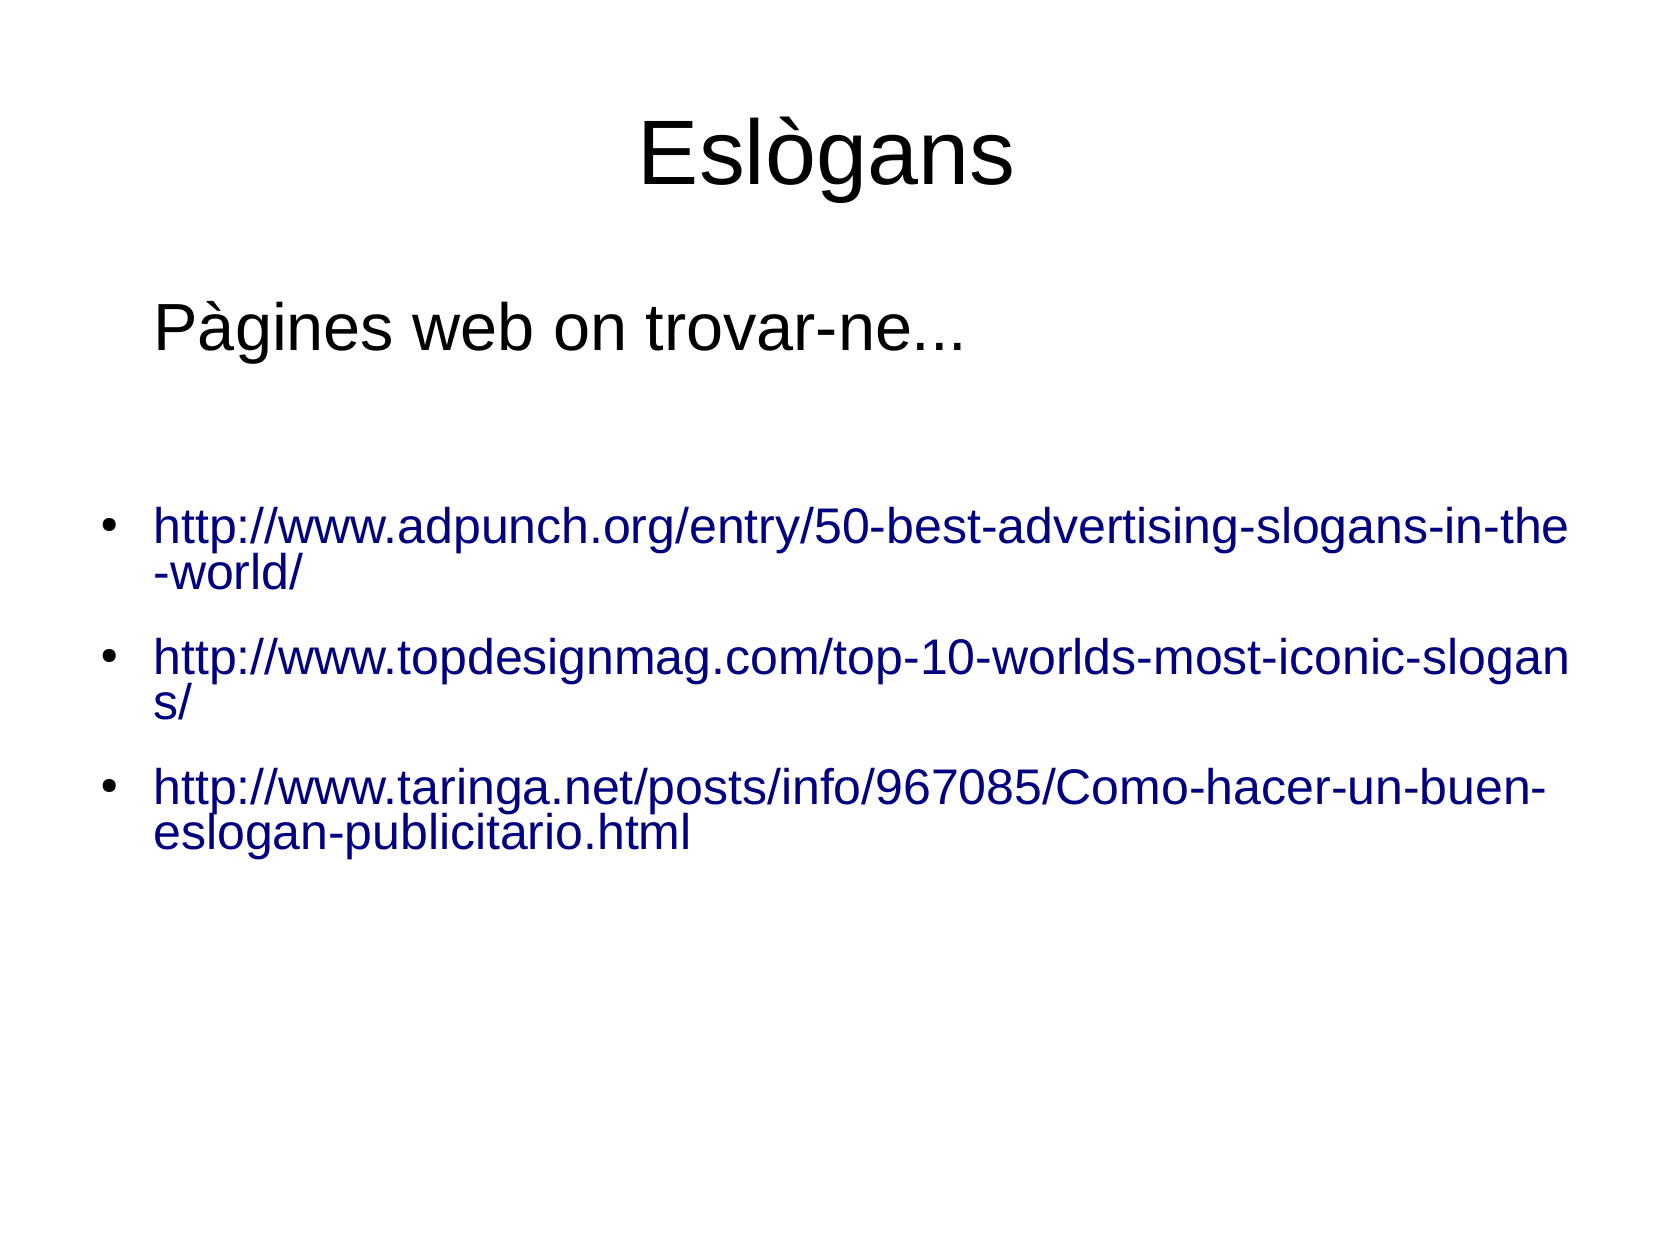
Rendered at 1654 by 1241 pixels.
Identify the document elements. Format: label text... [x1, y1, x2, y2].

list Pàgines web on trovar-ne... http://www.adpunch.org/entry/50-best-advertising-slogans-in-the-world/ http://www.topdesignmag.com/top-10-worlds-most-iconic-slogans/ http://www.taringa.net/posts/info/967085/Como-hacer-un-buen-eslogan-publicitario.html [82, 290, 1571, 1109]
title Eslògans [82, 49, 1571, 257]
